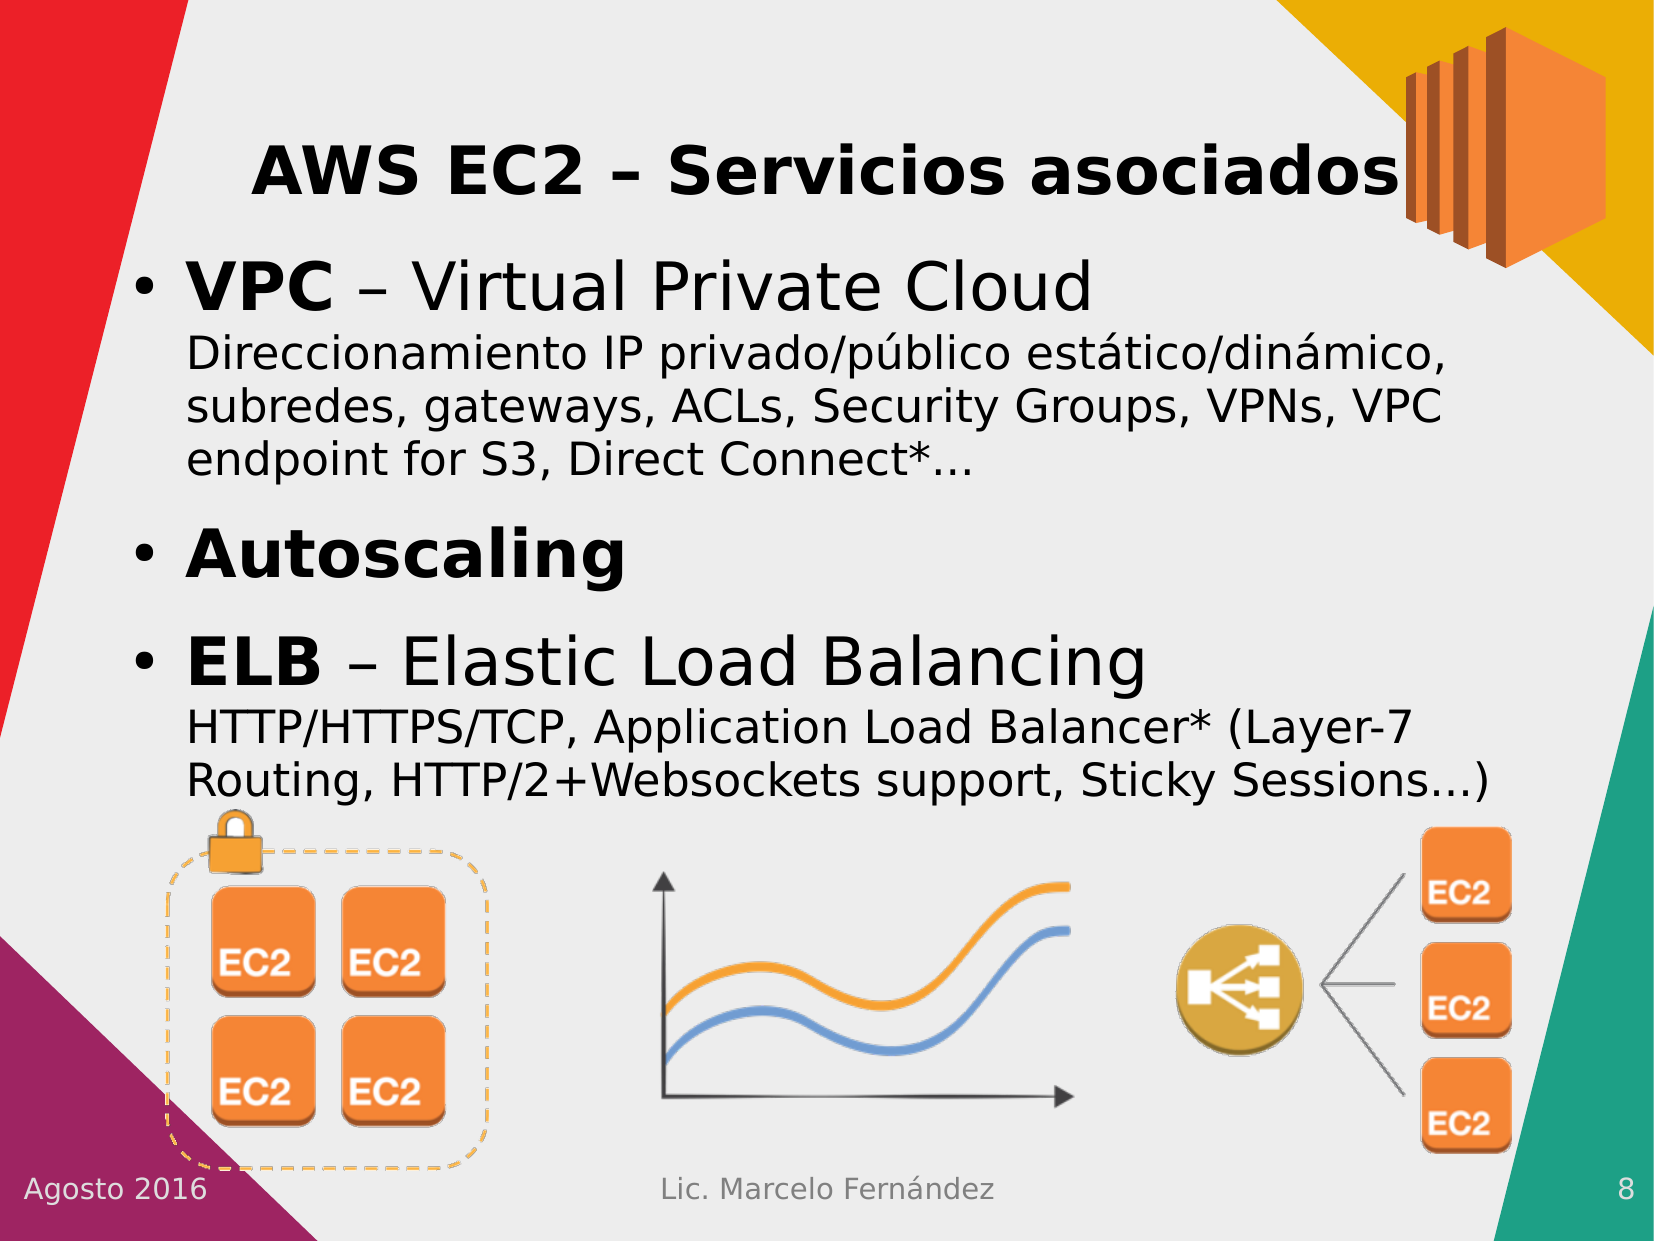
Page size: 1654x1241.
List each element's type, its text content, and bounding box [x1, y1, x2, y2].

picture [1358, 0, 1654, 296]
list VPC – Virtual Private Cloud Direccionamiento IP privado/público estático/dinámico, subredes, gateways, ACLs, Security Groups, VPNs, VPC endpoint for S3, Direct Connect*... Autoscaling ELB – Elastic Load Balancing HTTP/HTTPS/TCP, Application Load Balancer* (Layer-7 Routing, HTTP/2+Websockets support, Sticky Sessions...) [114, 248, 1539, 980]
picture [652, 871, 1075, 1109]
picture [165, 809, 489, 1171]
picture [1175, 826, 1512, 1154]
title AWS EC2 – Servicios asociados [114, 73, 1358, 248]
